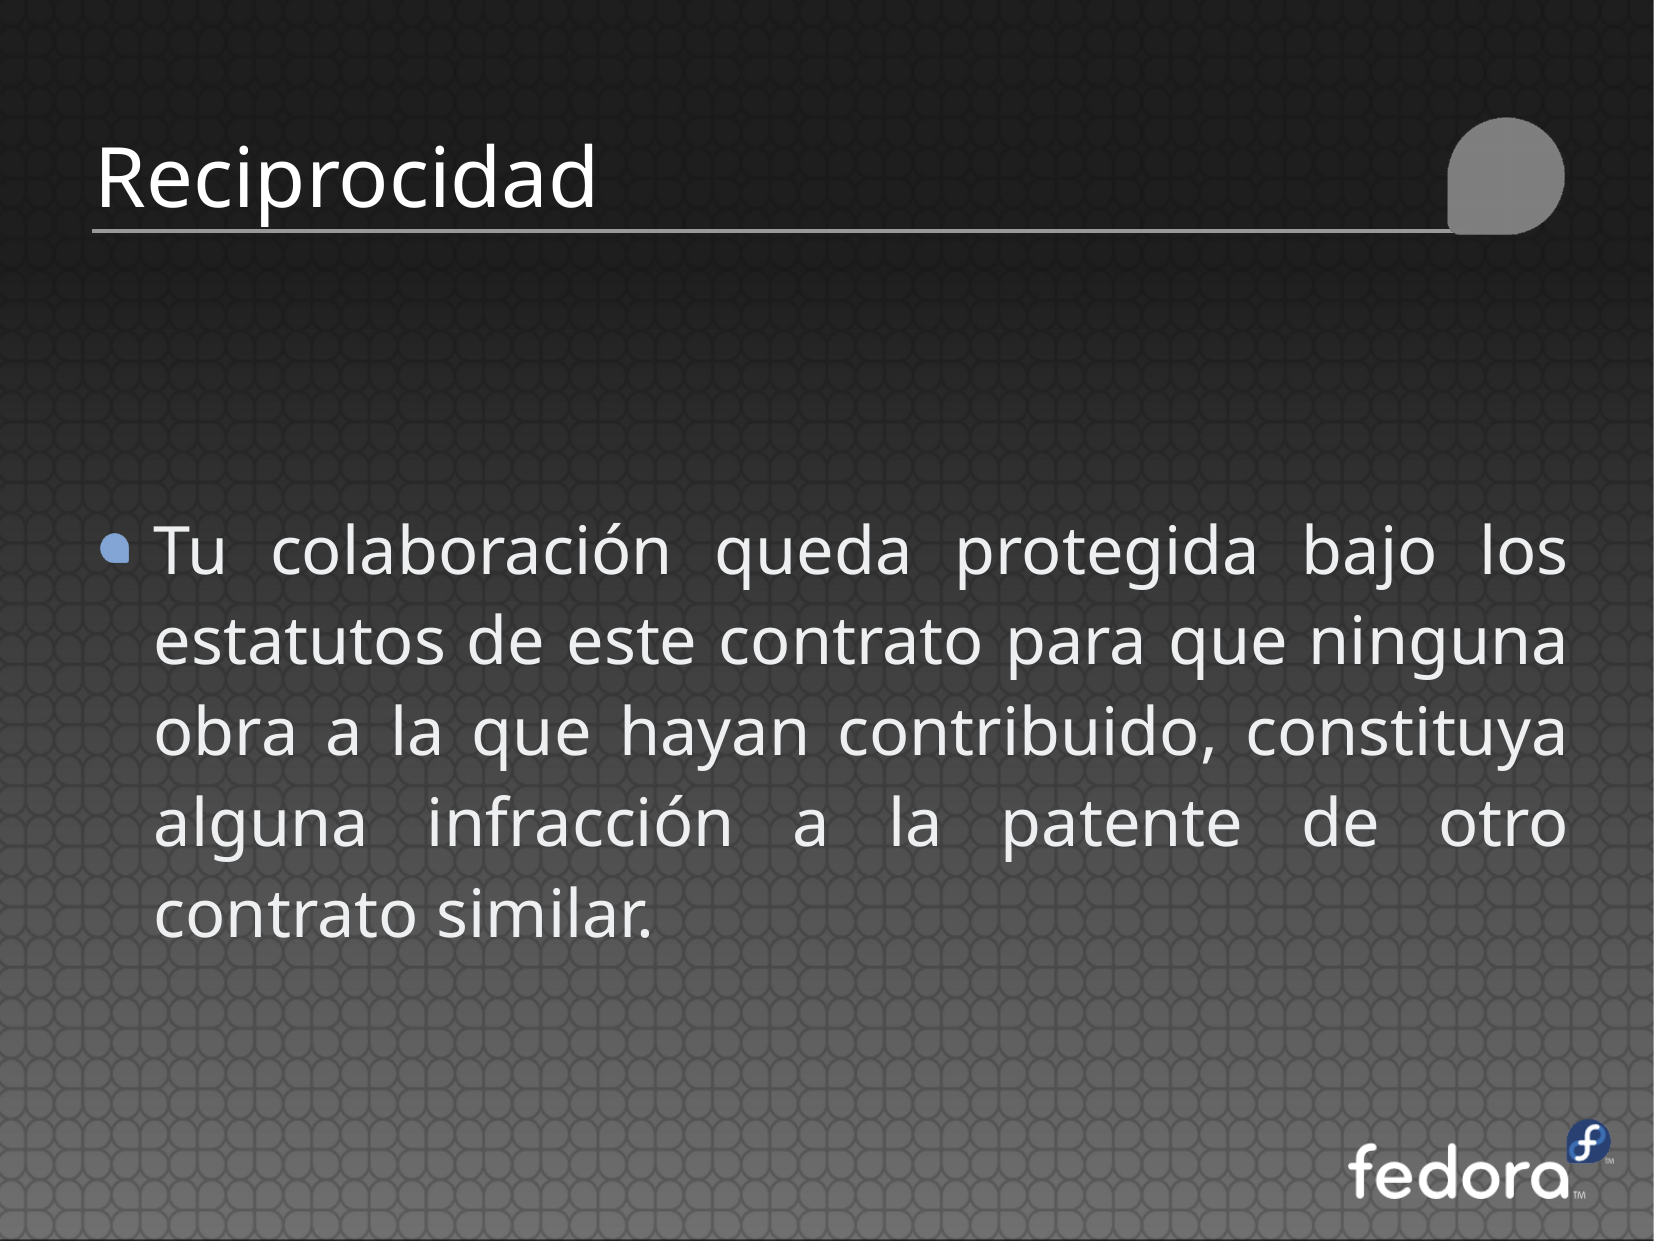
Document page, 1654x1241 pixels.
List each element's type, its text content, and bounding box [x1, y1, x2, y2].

title Reciprocidad [94, 100, 1426, 251]
picture [0, 0, 1654, 1241]
list Tu colaboración queda protegida bajo los estatutos de este contrato para que ninguna obra a la que hayan contribuido, constituya alguna infracción a la patente de otro contrato similar. [82, 502, 1571, 892]
